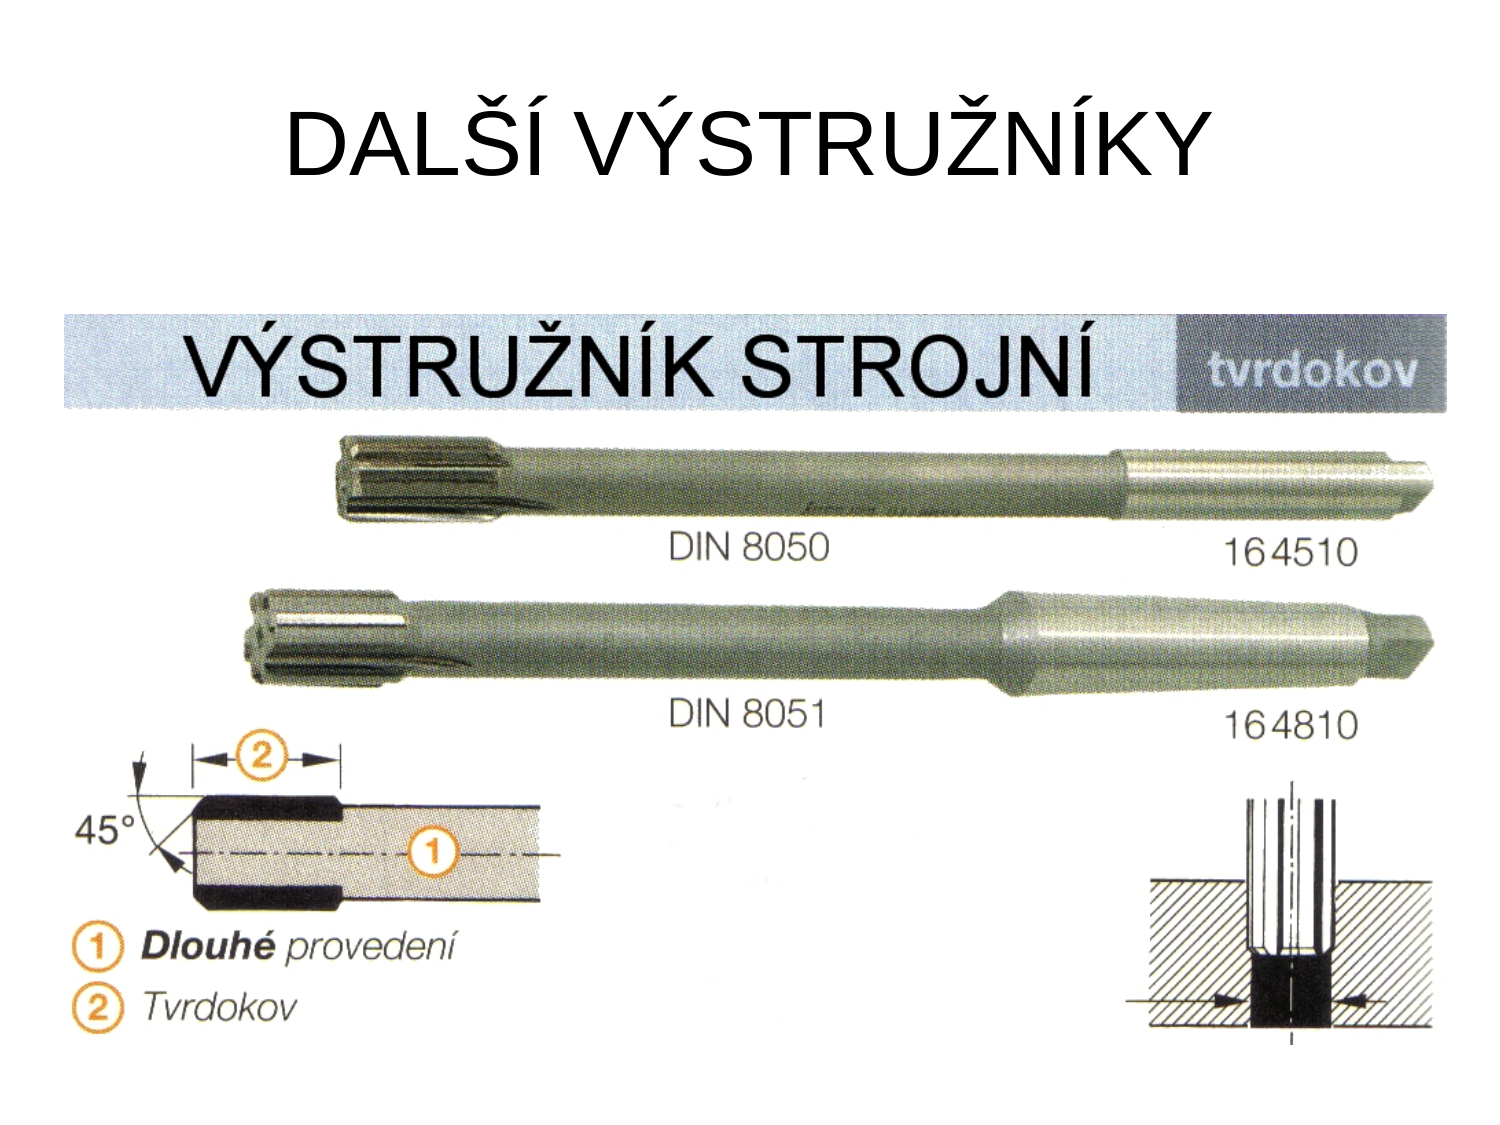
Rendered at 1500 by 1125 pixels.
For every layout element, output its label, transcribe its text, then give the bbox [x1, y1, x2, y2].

title DALŠÍ VÝSTRUŽNÍKY [75, 45, 1426, 233]
picture [64, 314, 1447, 1045]
